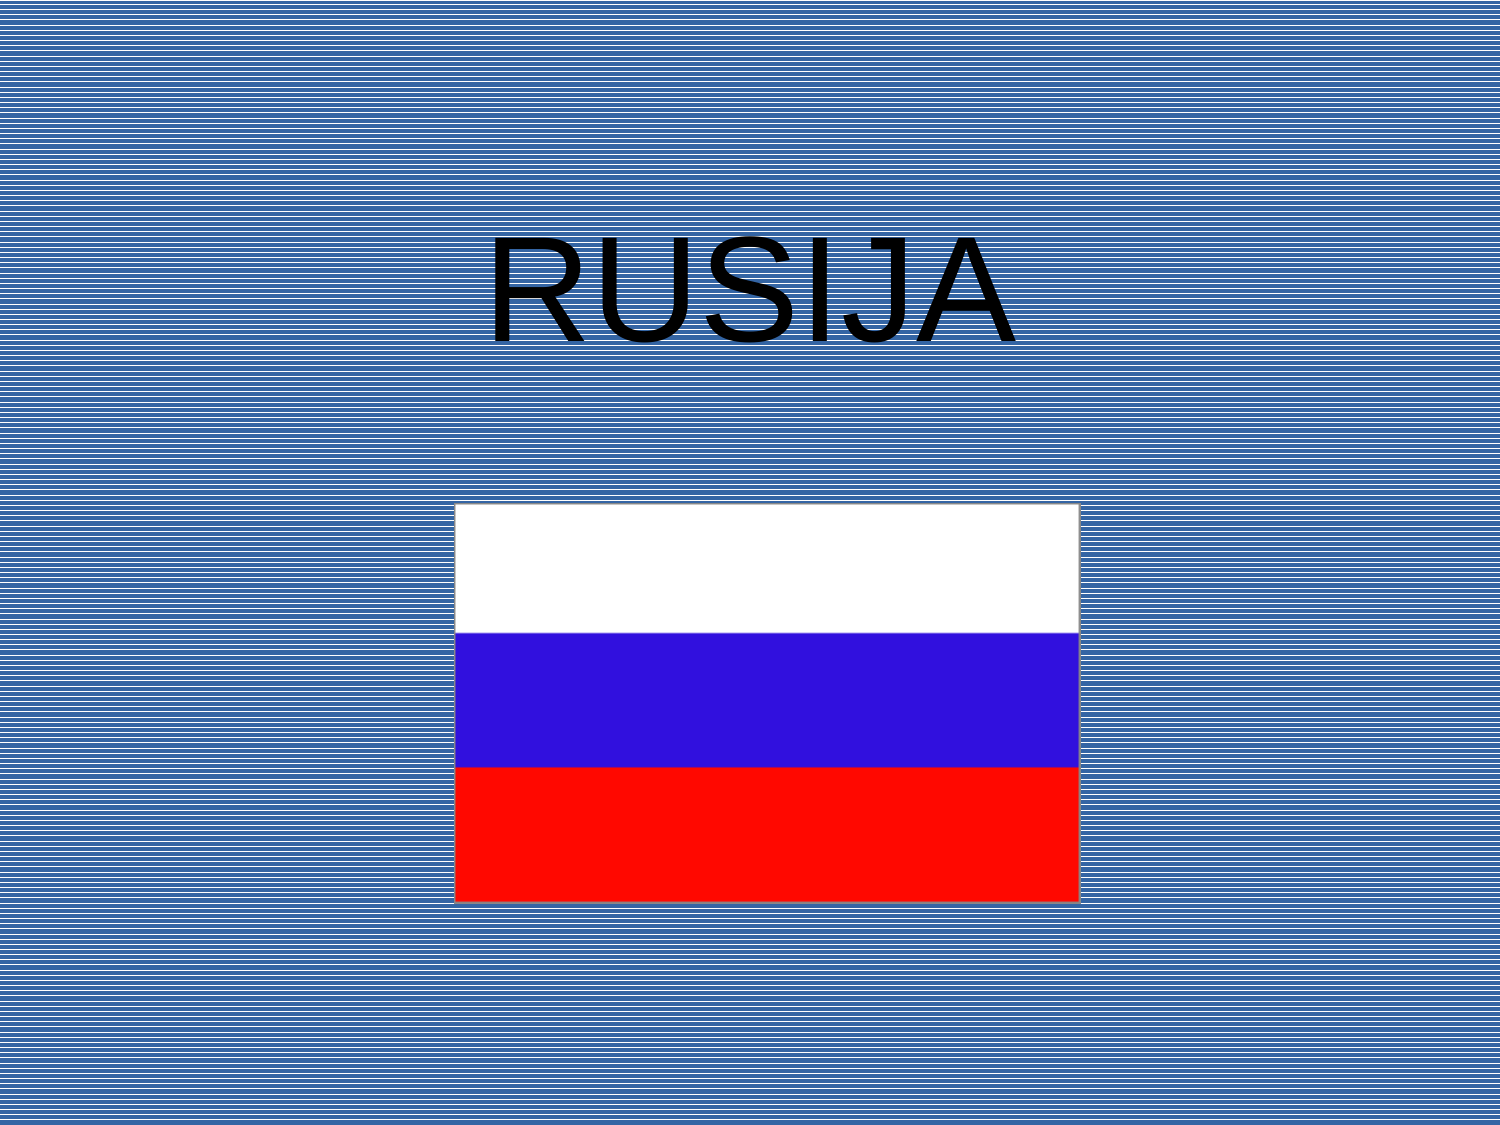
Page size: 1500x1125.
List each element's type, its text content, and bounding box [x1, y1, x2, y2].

title RUSIJA [112, 160, 1388, 402]
picture [454, 503, 1081, 904]
